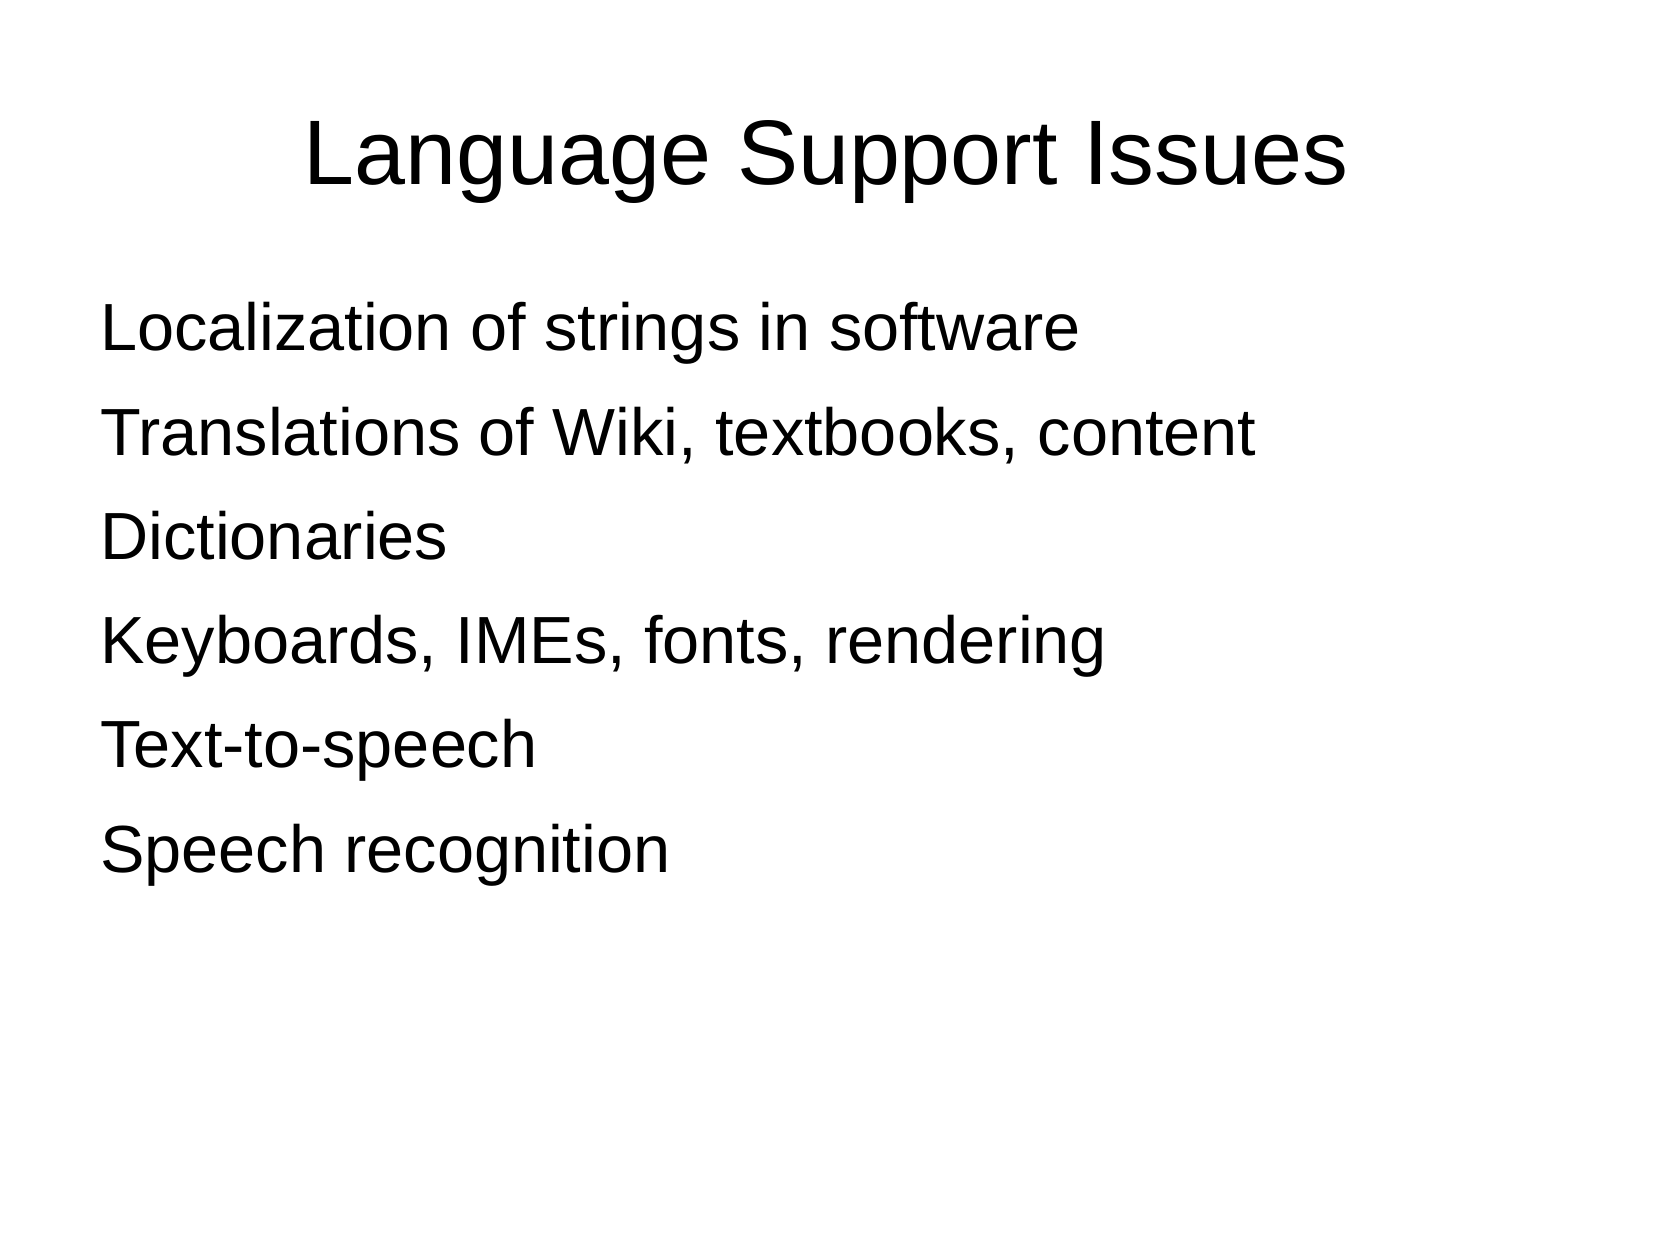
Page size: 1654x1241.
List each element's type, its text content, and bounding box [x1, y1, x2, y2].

title Language Support Issues [82, 56, 1571, 250]
list Localization of strings in software Translations of Wiki, textbooks, content Dictionaries Keyboards, IMEs, fonts, rendering Text-to-speech Speech recognition [82, 290, 1571, 1094]
